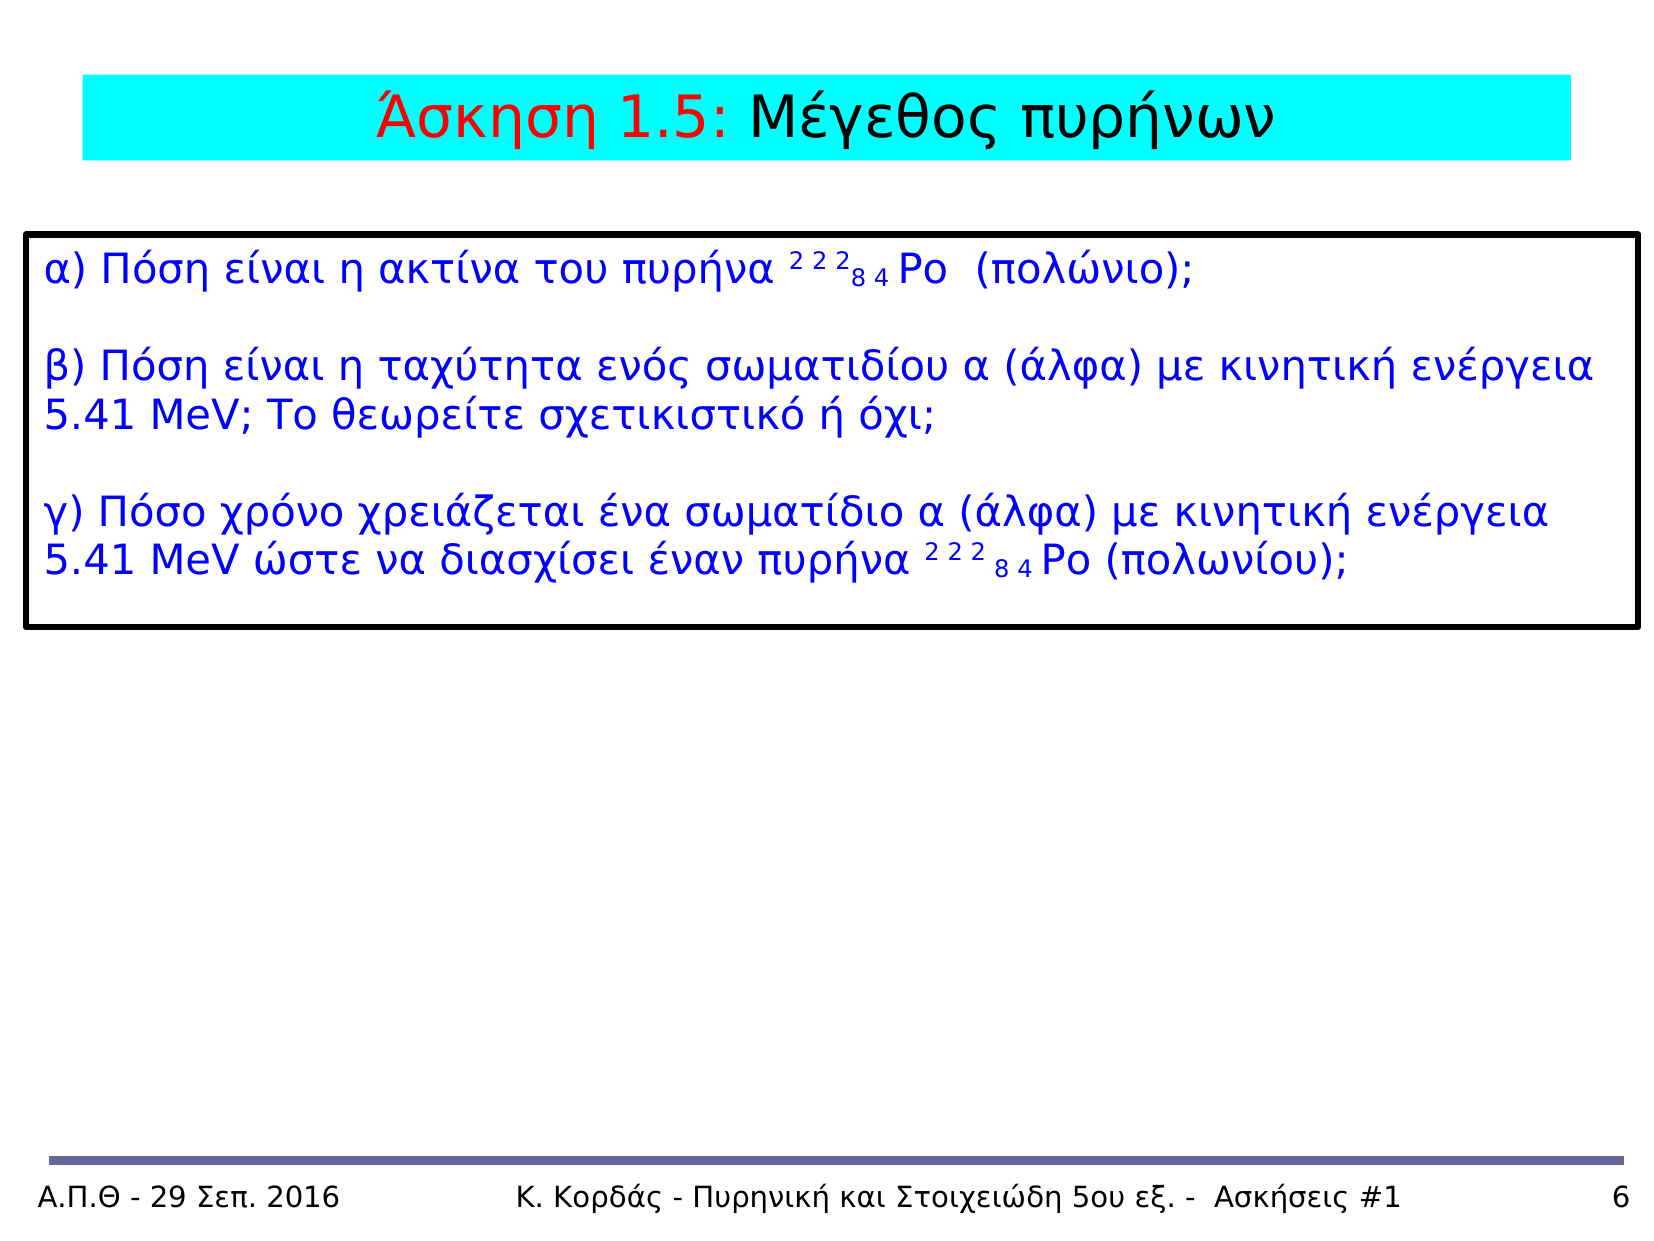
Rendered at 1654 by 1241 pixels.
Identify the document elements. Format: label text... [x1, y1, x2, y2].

title Άσκηση 1.5: Μέγεθος πυρήνων [82, 74, 1571, 161]
text_box α) Πόση είναι η ακτίνα του πυρήνα 2 2 28 4 Po (πολώνιο); β) Πόση είναι η ταχύτητα ενός σωματιδίου α (άλφα) με κινητική ενέργεια 5.41 MeV; Το θεωρείτε σχετικιστικό ή όχι; γ) Πόσο χρόνο χρειάζεται ένα σωματίδιο α (άλφα) με κινητική ενέργεια 5.41 MeV ώστε να διασχίσει έναν πυρήνα 2 2 2 8 4 Po (πολωνίου); [25, 234, 1639, 628]
